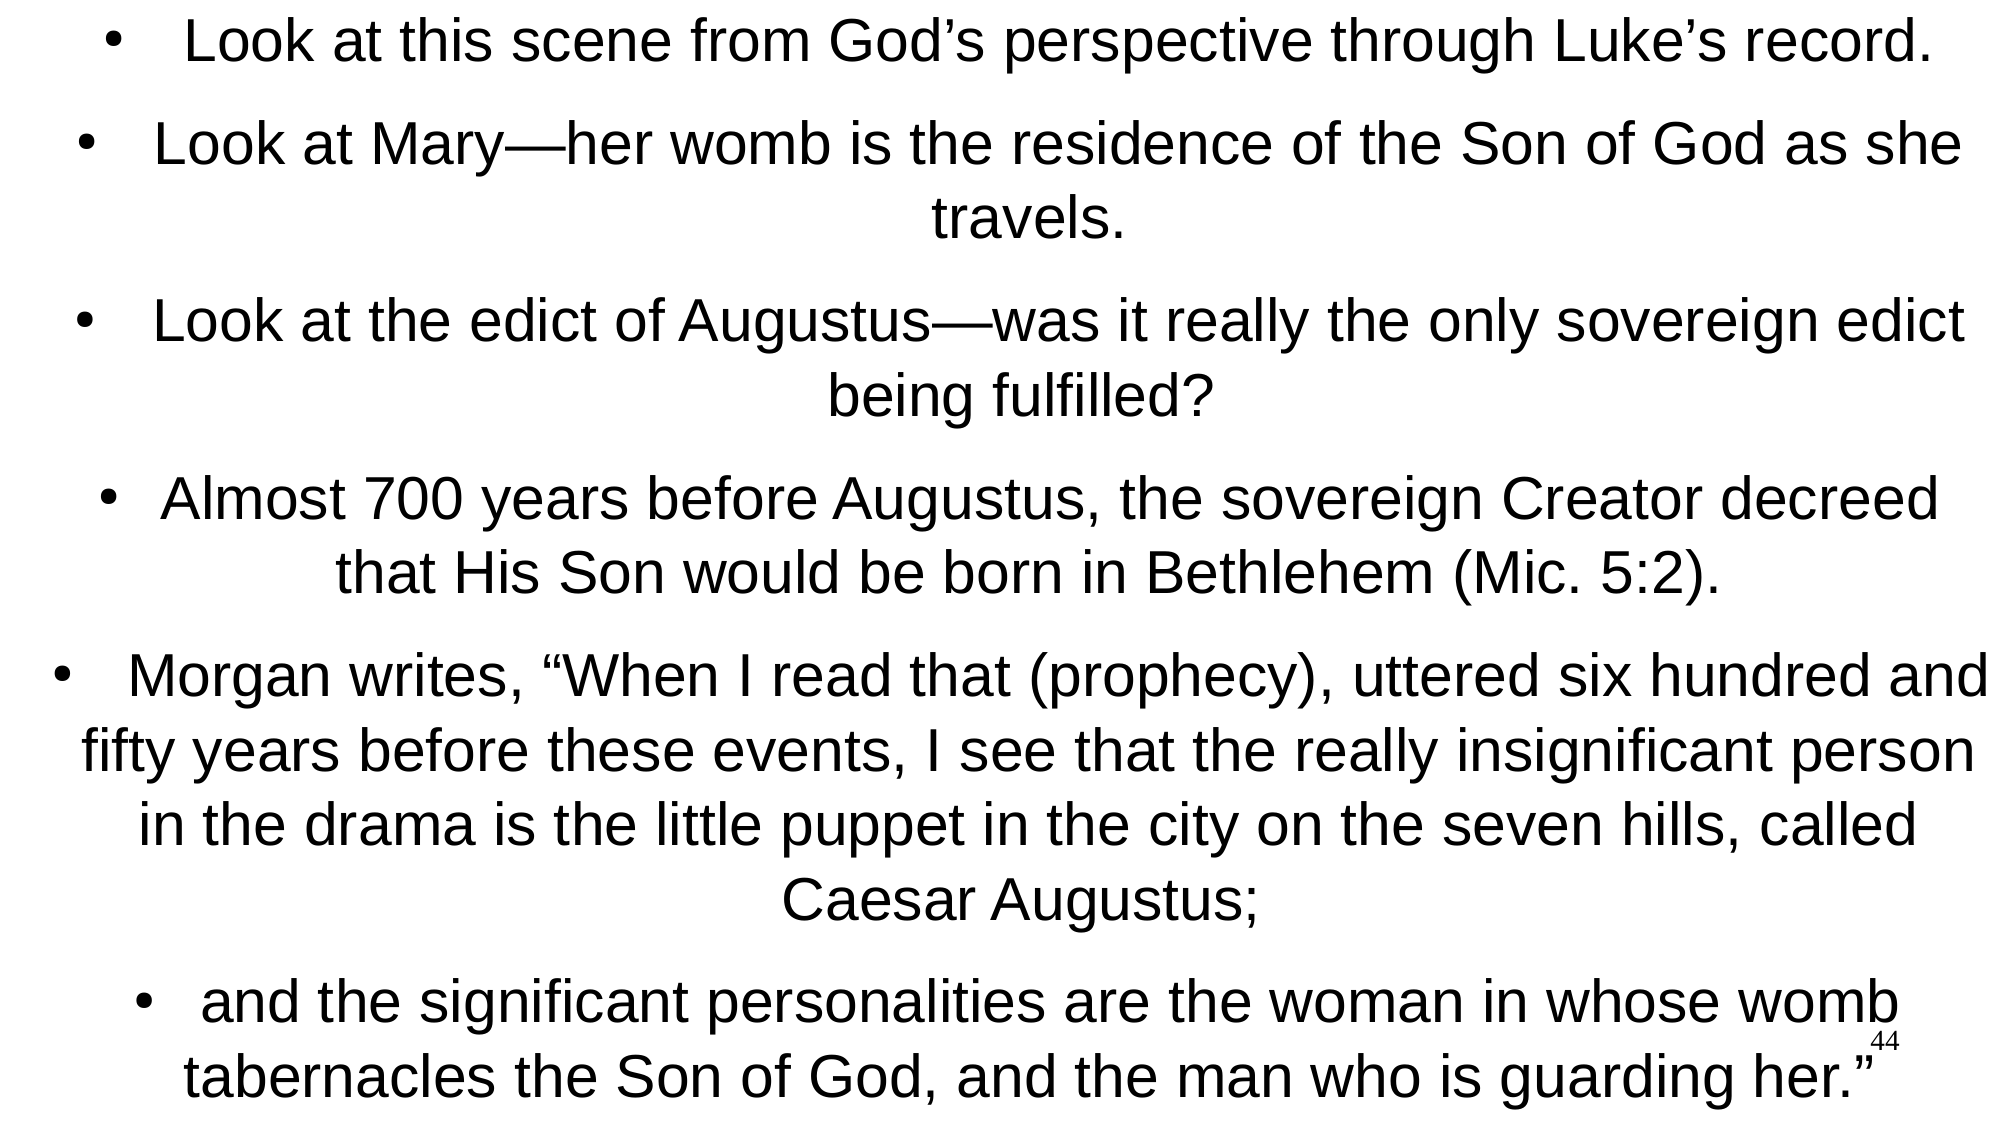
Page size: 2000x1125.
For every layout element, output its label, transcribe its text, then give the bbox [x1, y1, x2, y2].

list Look at this scene from God’s perspective through Luke’s record. Look at Mary—her womb is the residence of the Son of God as she travels. Look at the edict of Augustus—was it really the only sovereign edict being fulfilled? Almost 700 years before Augustus, the sovereign Creator decreed that His Son would be born in Bethlehem (Mic. 5:2). Morgan writes, “When I read that (prophecy), uttered six hundred and fifty years before these events, I see that the really insignificant person in the drama is the little puppet in the city on the seven hills, called Caesar Augustus; and the significant personalities are the woman in whose womb tabernacles the Son of God, and the man who is guarding her.” [0, 0, 1996, 1123]
